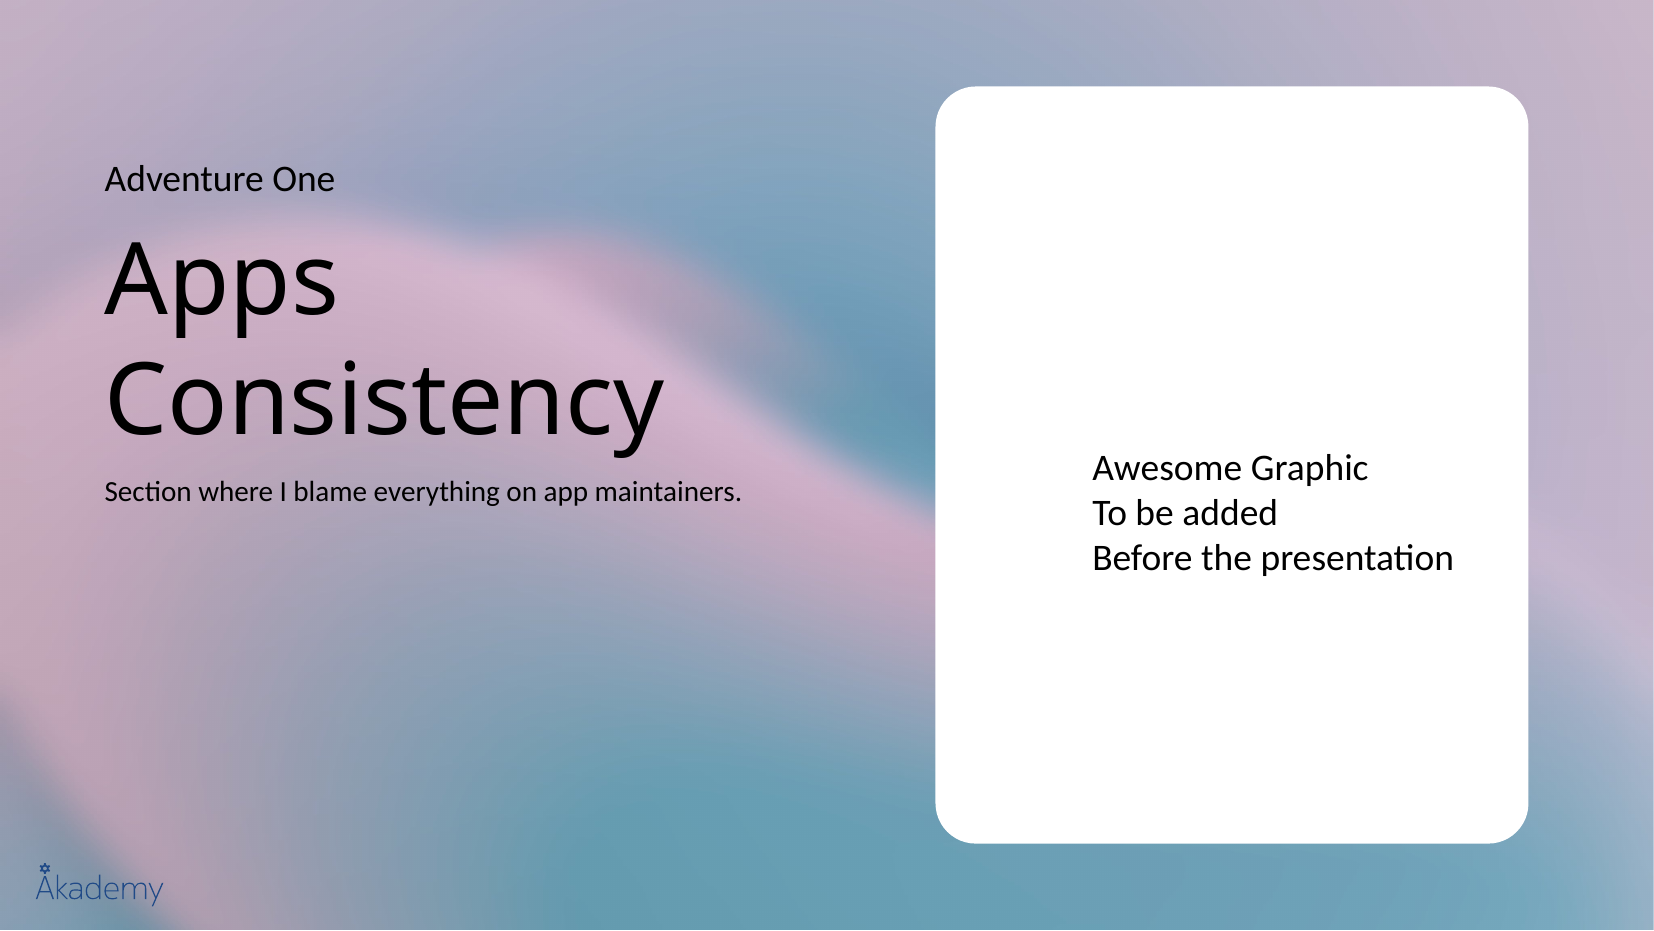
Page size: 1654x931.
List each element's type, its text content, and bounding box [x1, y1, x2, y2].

text_box Apps Consistency [89, 206, 780, 464]
text_box Adventure One [89, 146, 352, 207]
text_box Section where I blame everything on app maintainers. [89, 464, 780, 551]
text_box Awesome Graphic To be added Before the presentation [1077, 435, 1470, 586]
text_box [935, 86, 1529, 844]
picture [0, 0, 1654, 930]
